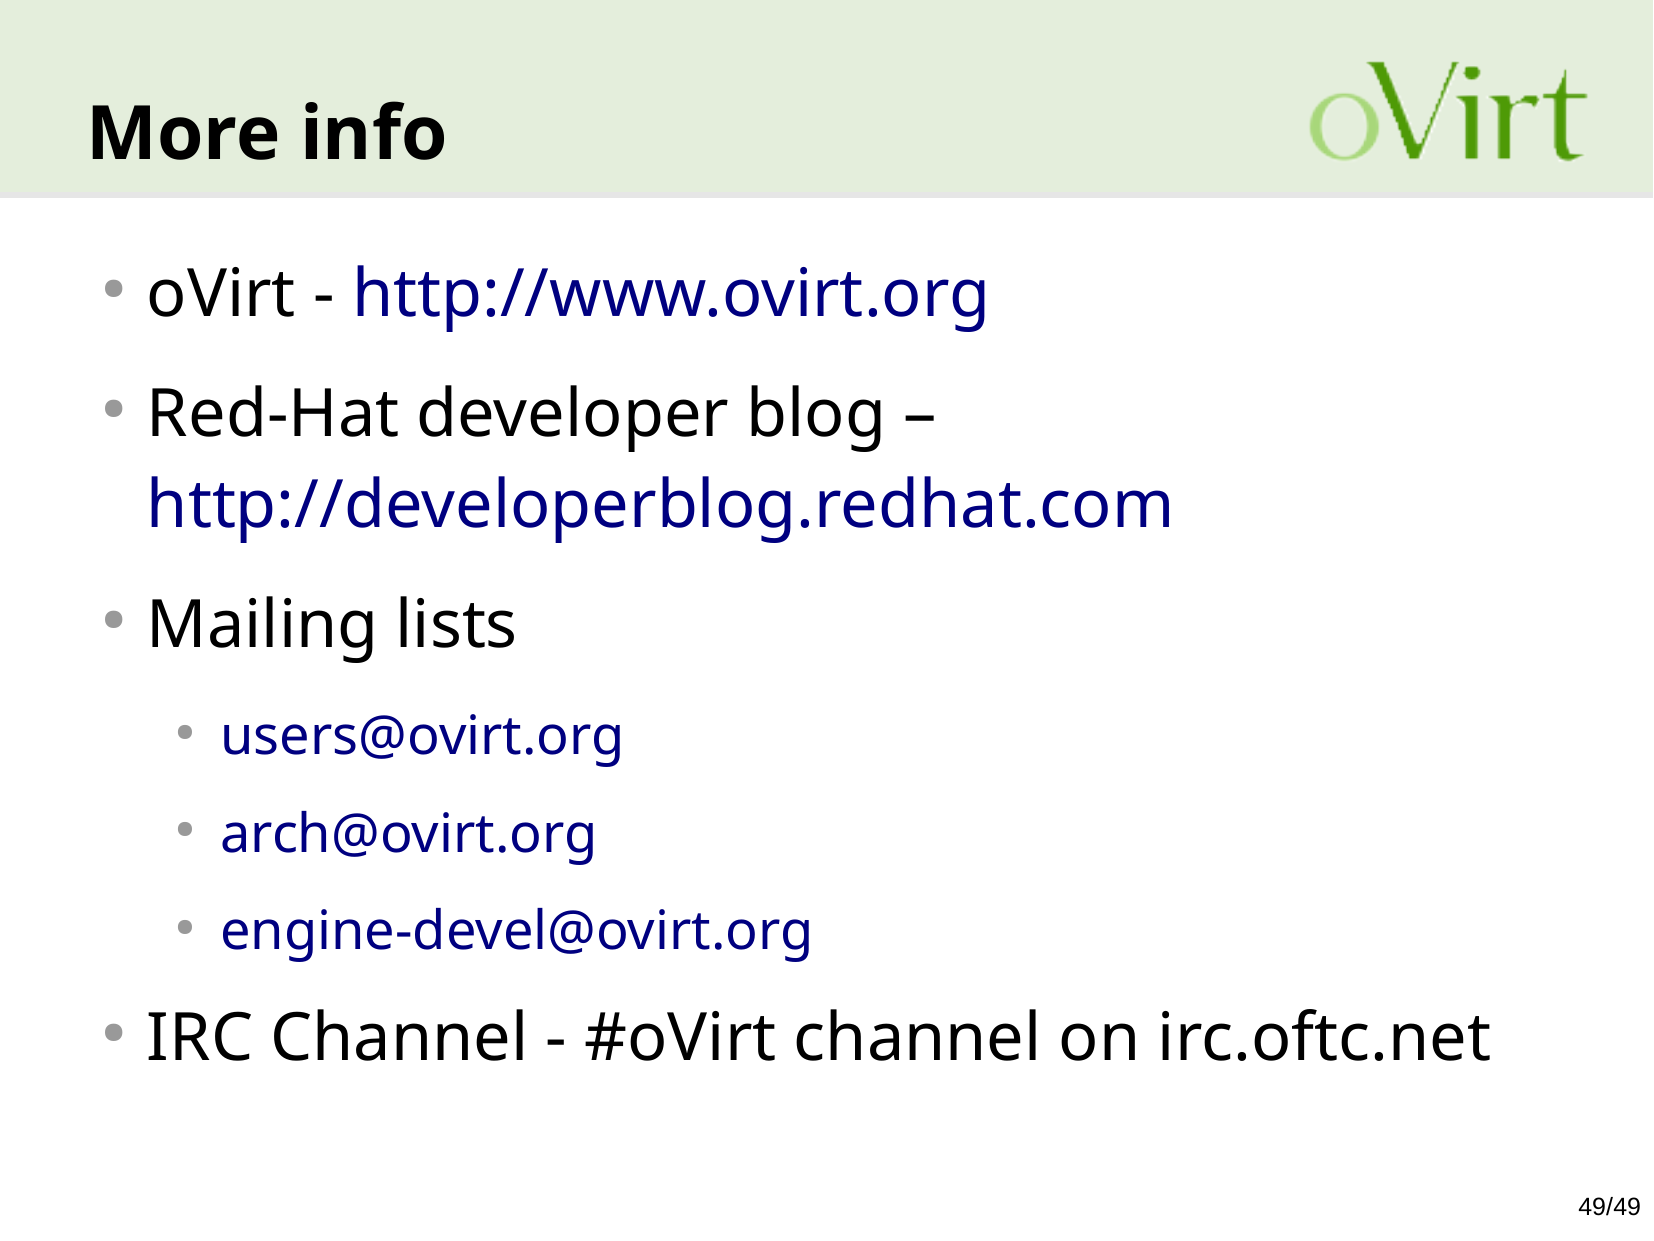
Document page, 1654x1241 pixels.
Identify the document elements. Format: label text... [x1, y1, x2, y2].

list oVirt - http://www.ovirt.org Red-Hat developer blog – http://developerblog.redhat.com Mailing lists users@ovirt.org arch@ovirt.org engine-devel@ovirt.org IRC Channel - #oVirt channel on irc.oftc.net [86, 244, 1575, 1222]
title More info [86, 36, 1307, 225]
picture [1307, 36, 1613, 181]
